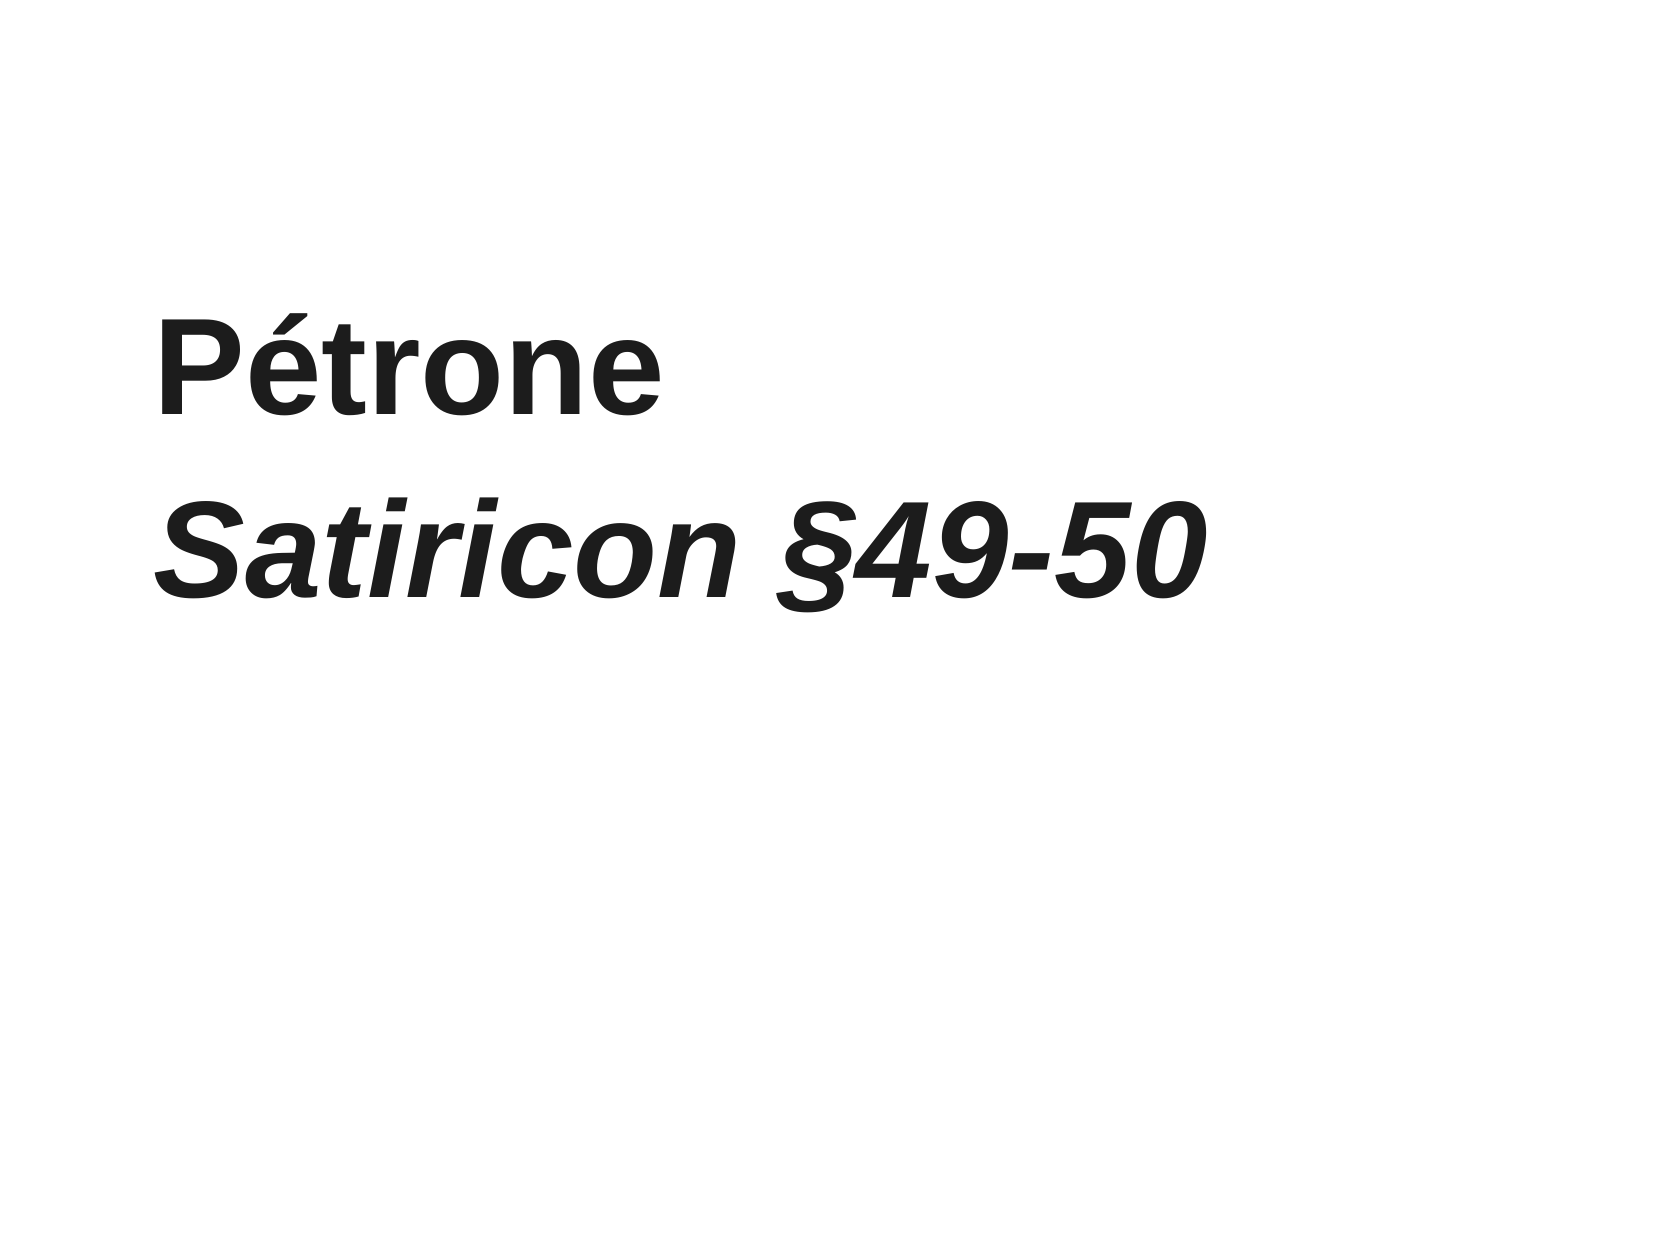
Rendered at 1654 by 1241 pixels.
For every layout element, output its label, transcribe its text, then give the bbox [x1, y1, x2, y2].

list Pétrone Satiricon §49-50 [82, 290, 1571, 1109]
